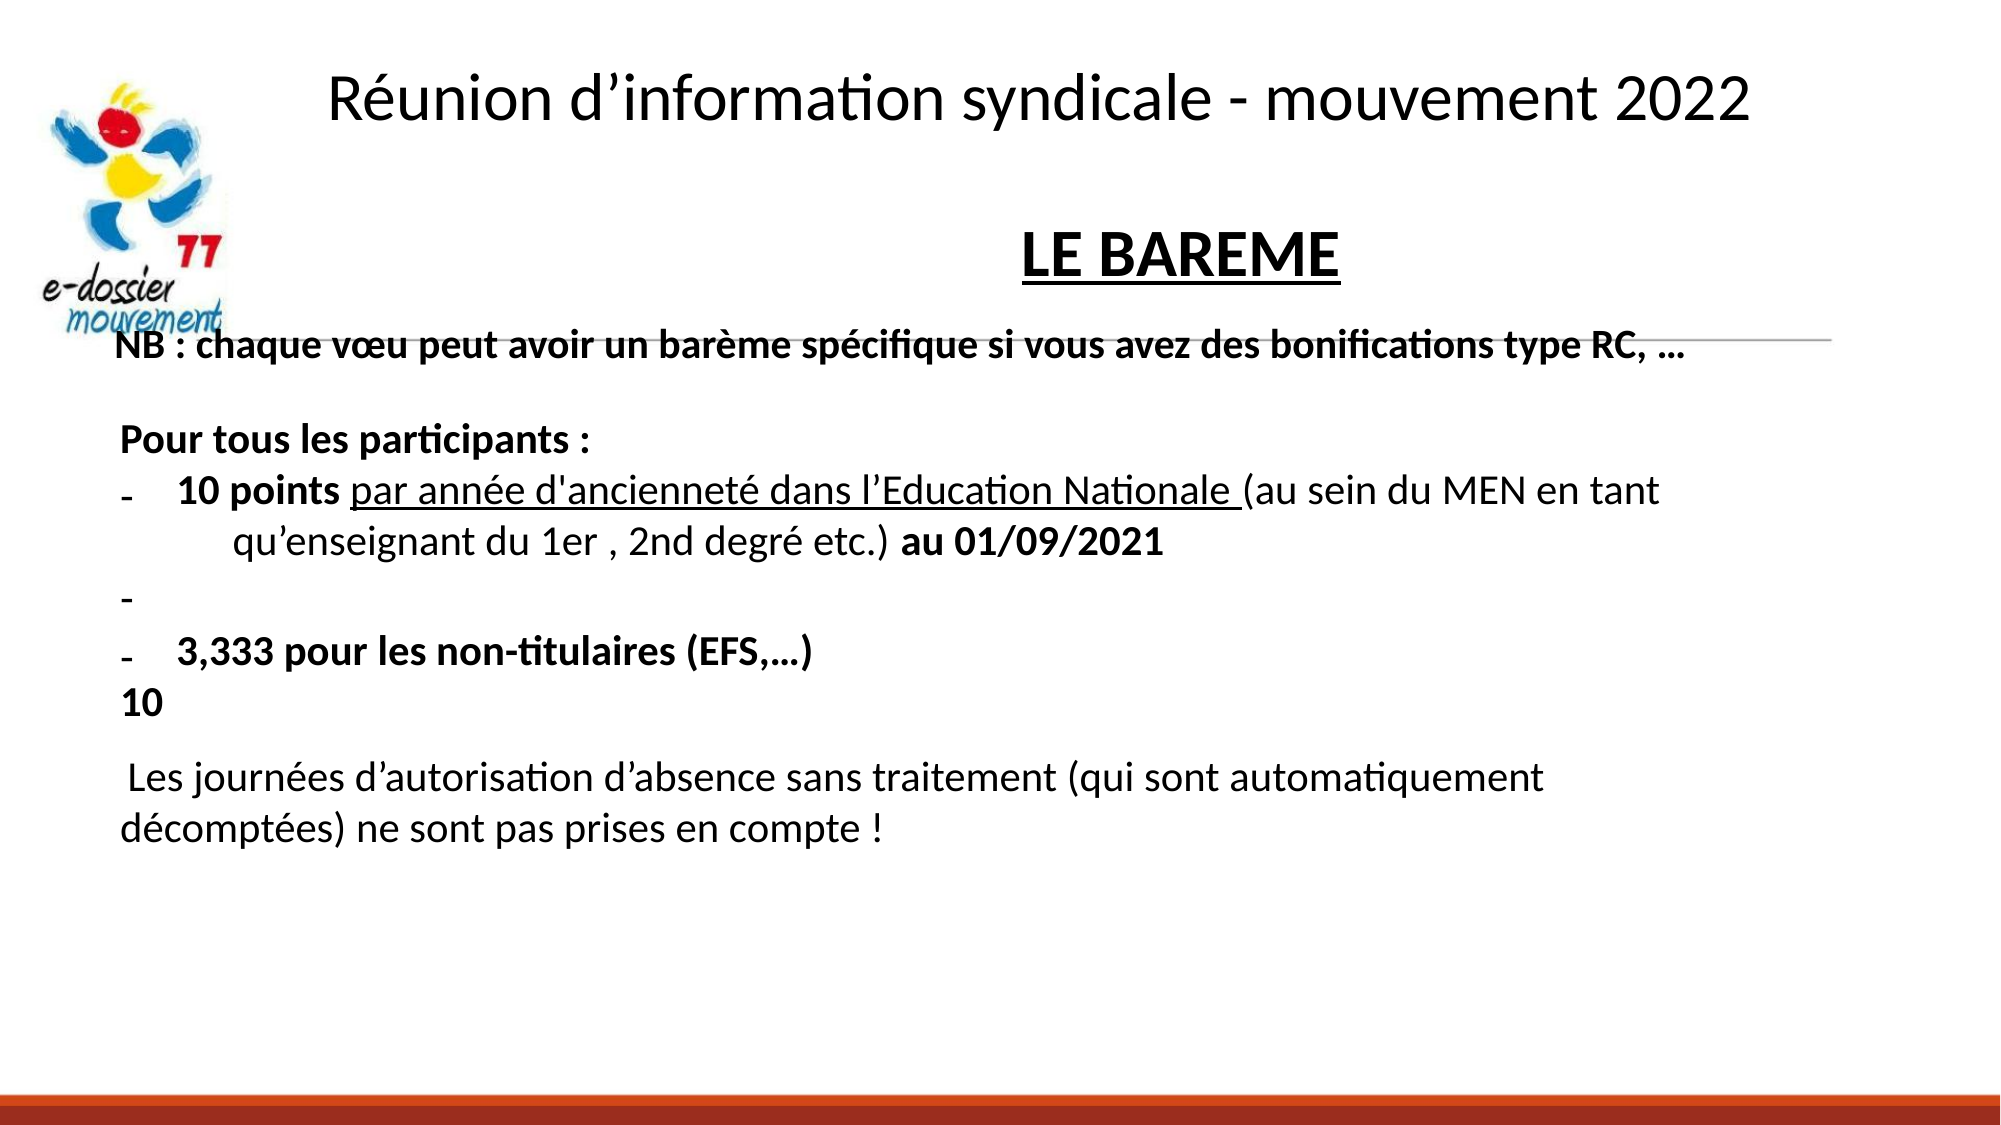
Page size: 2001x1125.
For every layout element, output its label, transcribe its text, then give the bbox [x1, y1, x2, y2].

text_box Réunion d’information syndicale - mouvement 2022 [327, 55, 1791, 138]
text_box [0, 55, 2000, 1125]
text_box LE BAREME [317, 210, 2000, 294]
text_box Pour tous les participants : 10 points par année d'ancienneté dans l’Education Nationale (au sein du MEN en tant qu’enseignant du 1er , 2nd degré etc.) au 01/09/2021 3,333 pour les non-titulaires (EFS,…) Les journées d’autorisation d’absence sans traitement (qui sont automatiquement décomptées) ne sont pas prises en compte ! [120, 412, 1716, 854]
text_box NB : chaque vœu peut avoir un barème spécifique si vous avez des bonifications type RC, … [99, 319, 1827, 377]
